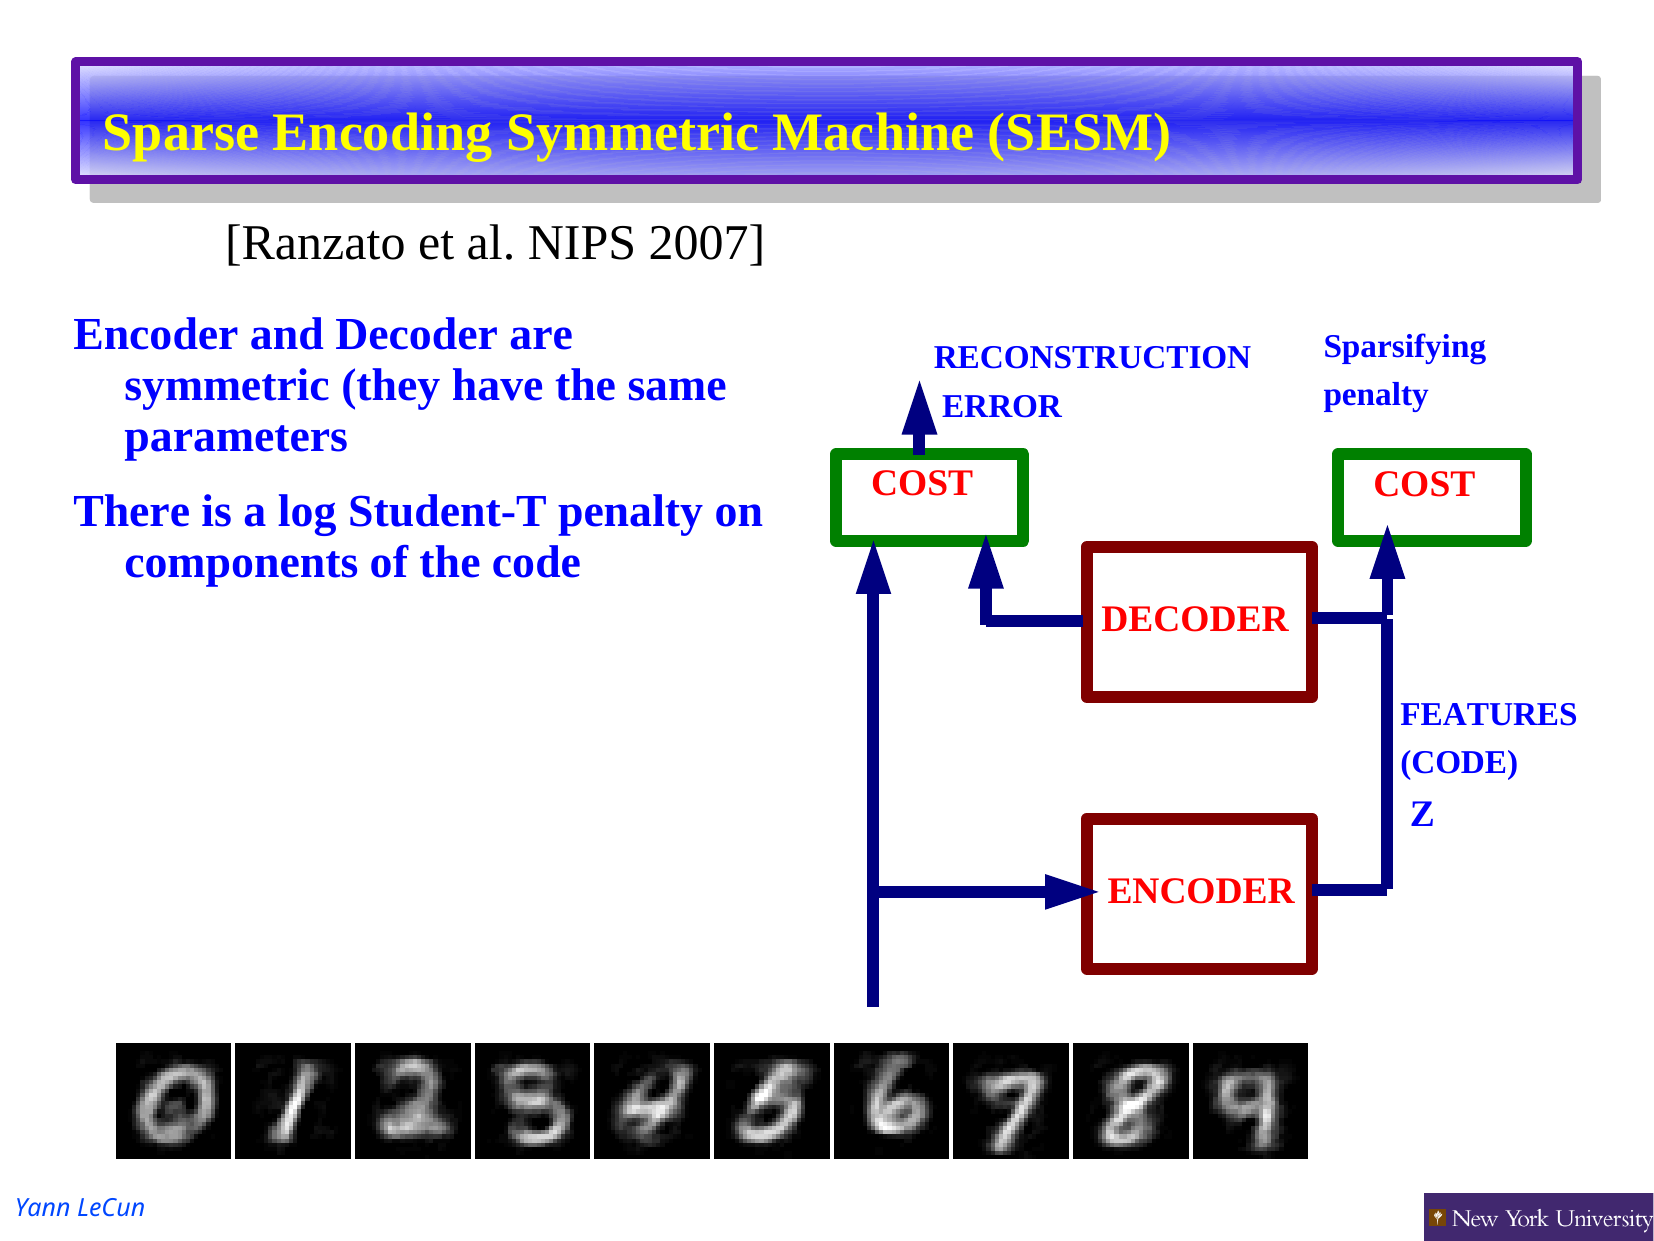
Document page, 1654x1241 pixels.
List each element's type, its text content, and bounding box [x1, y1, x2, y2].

list Encoder and Decoder are symmetric (they have the same parameters There is a log Student-T penalty on components of the code [73, 309, 777, 1157]
title Sparse Encoding Symmetric Machine (SESM) [75, 61, 1578, 180]
picture [112, 1039, 1313, 1164]
text_box RECONSTRUCTION ERROR [913, 325, 1313, 465]
text_box COST [1352, 454, 1576, 551]
text_box COST [850, 449, 1114, 551]
text_box FEATURES (CODE) Z [1379, 681, 1609, 1053]
text_box [Ranzato et al. NIPS 2007] [225, 215, 766, 285]
text_box Sparsifying penalty [1302, 313, 1611, 454]
text_box ENCODER [1086, 856, 1350, 959]
text_box DECODER [1080, 584, 1344, 687]
picture [1424, 1193, 1654, 1241]
